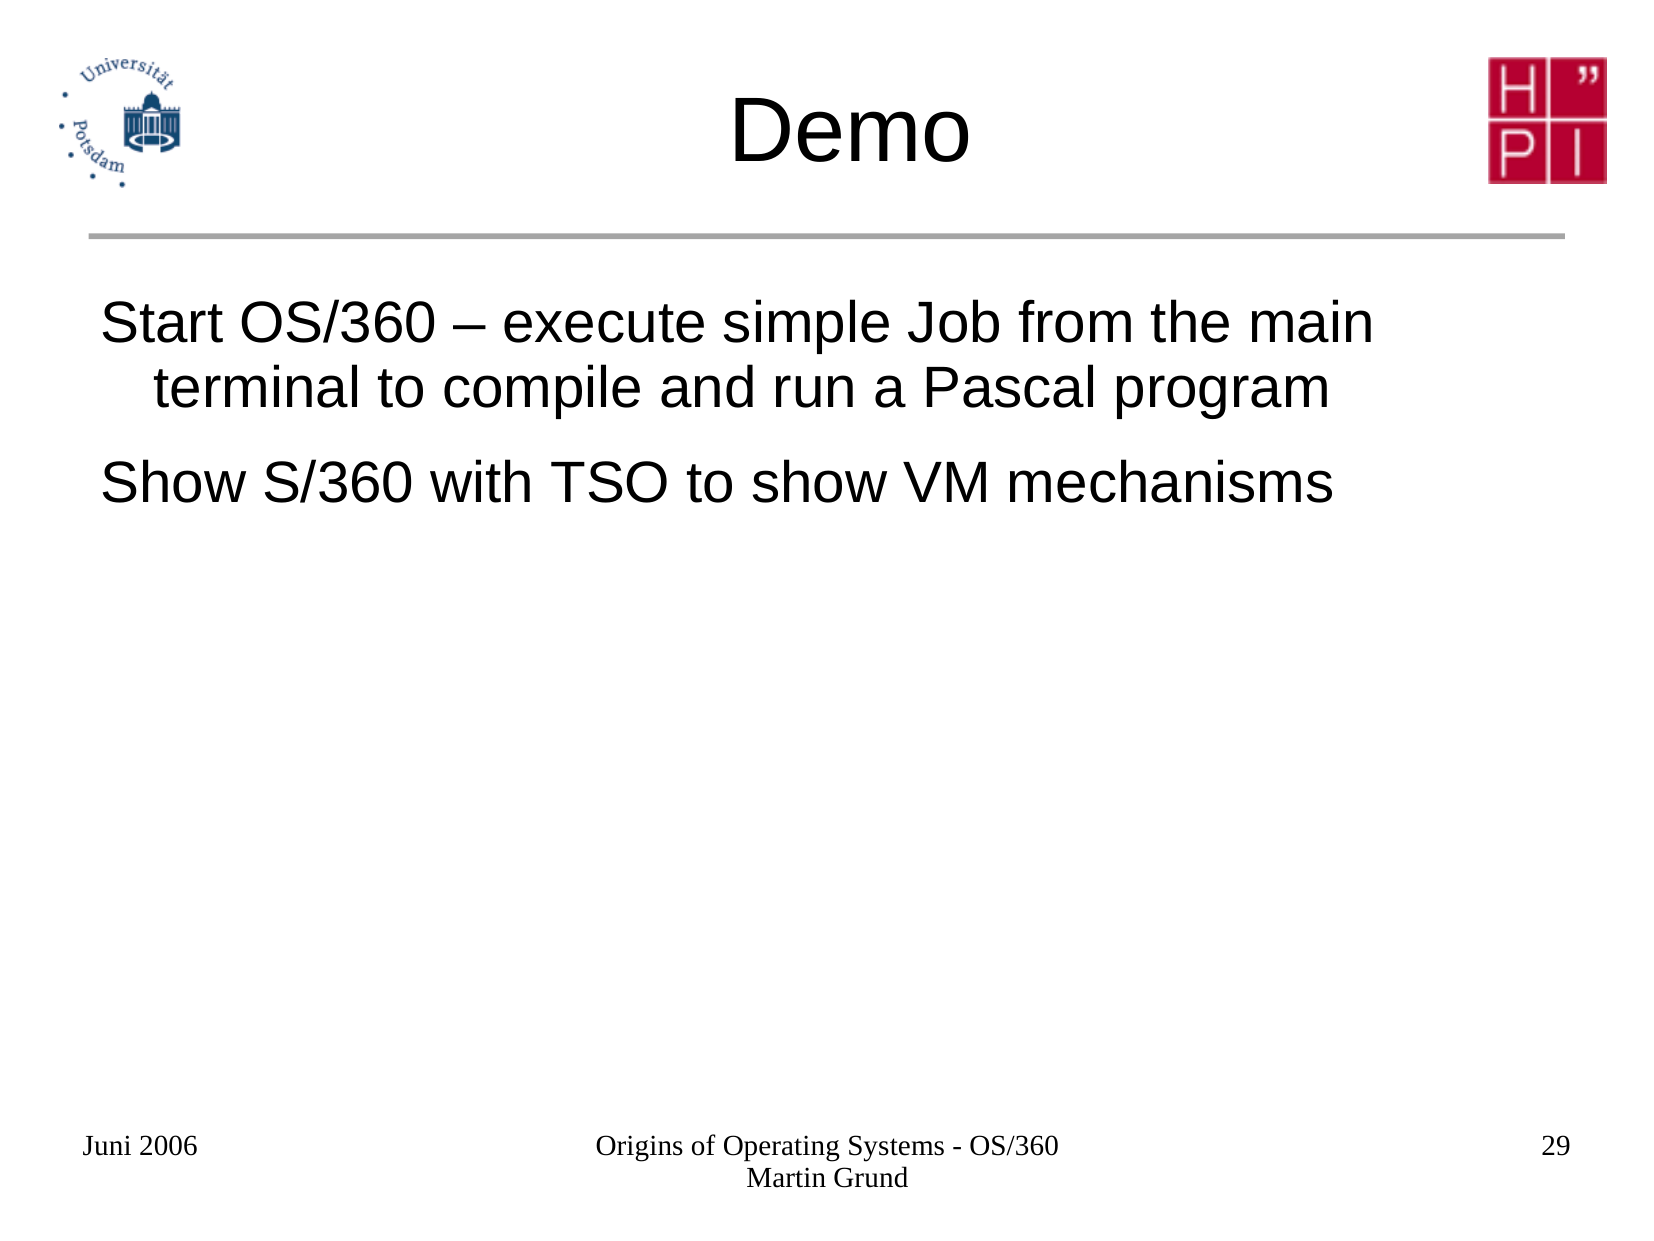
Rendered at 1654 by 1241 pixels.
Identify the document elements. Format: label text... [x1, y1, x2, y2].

picture [1488, 57, 1607, 184]
picture [59, 58, 181, 188]
title Demo [230, 25, 1471, 233]
list Start OS/360 – execute simple Job from the main terminal to compile and run a Pascal program Show S/360 with TSO to show VM mechanisms [82, 290, 1571, 1109]
